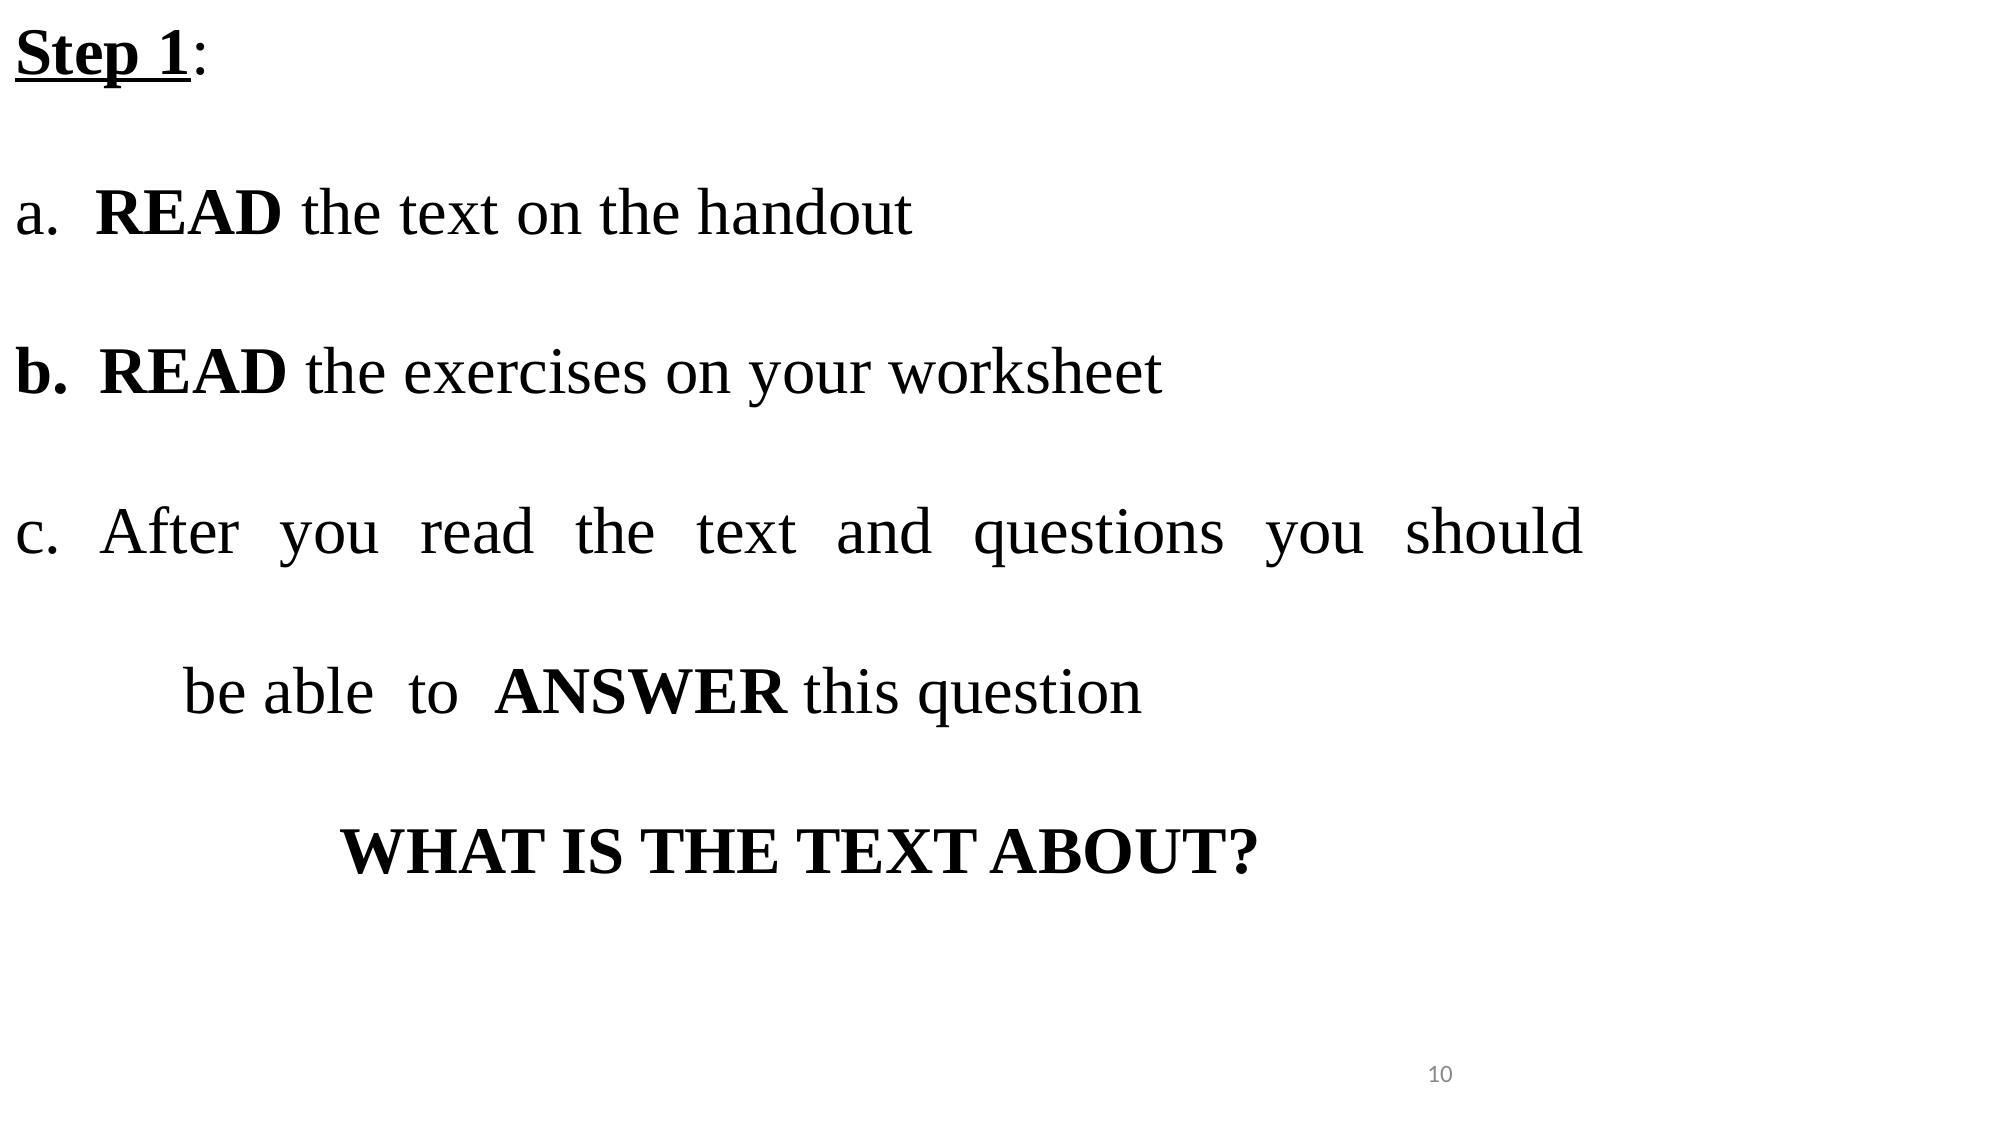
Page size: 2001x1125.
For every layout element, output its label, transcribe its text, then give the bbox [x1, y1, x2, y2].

text_box Step 1: a. READ the text on the handout READ the exercises on your worksheet After you read the text and questions you should be able to ANSWER this question WHAT IS THE TEXT ABOUT? [0, 0, 1883, 880]
text_box [925, 476, 1076, 627]
text_box [1412, 1042, 1863, 1103]
